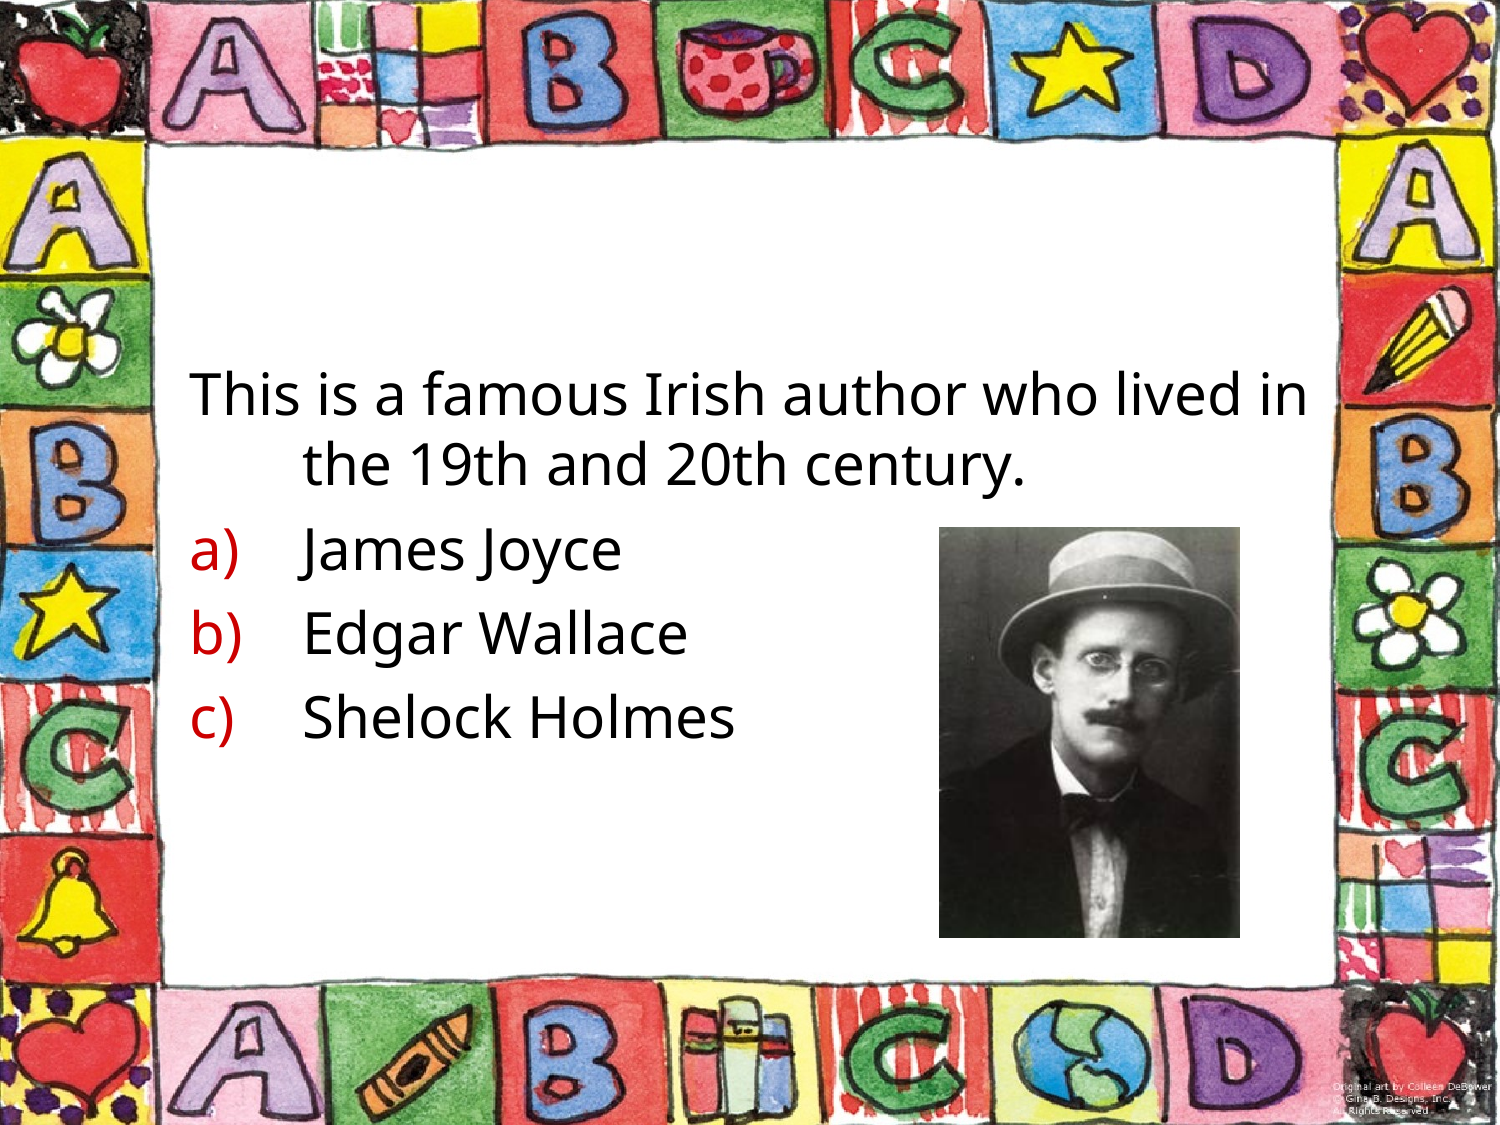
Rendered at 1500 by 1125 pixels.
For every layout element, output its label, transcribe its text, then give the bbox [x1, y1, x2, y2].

list This is a famous Irish author who lived in the 19th and 20th century. James Joyce Edgar Wallace Shelock Holmes [174, 350, 1326, 951]
picture [0, 0, 1500, 1125]
